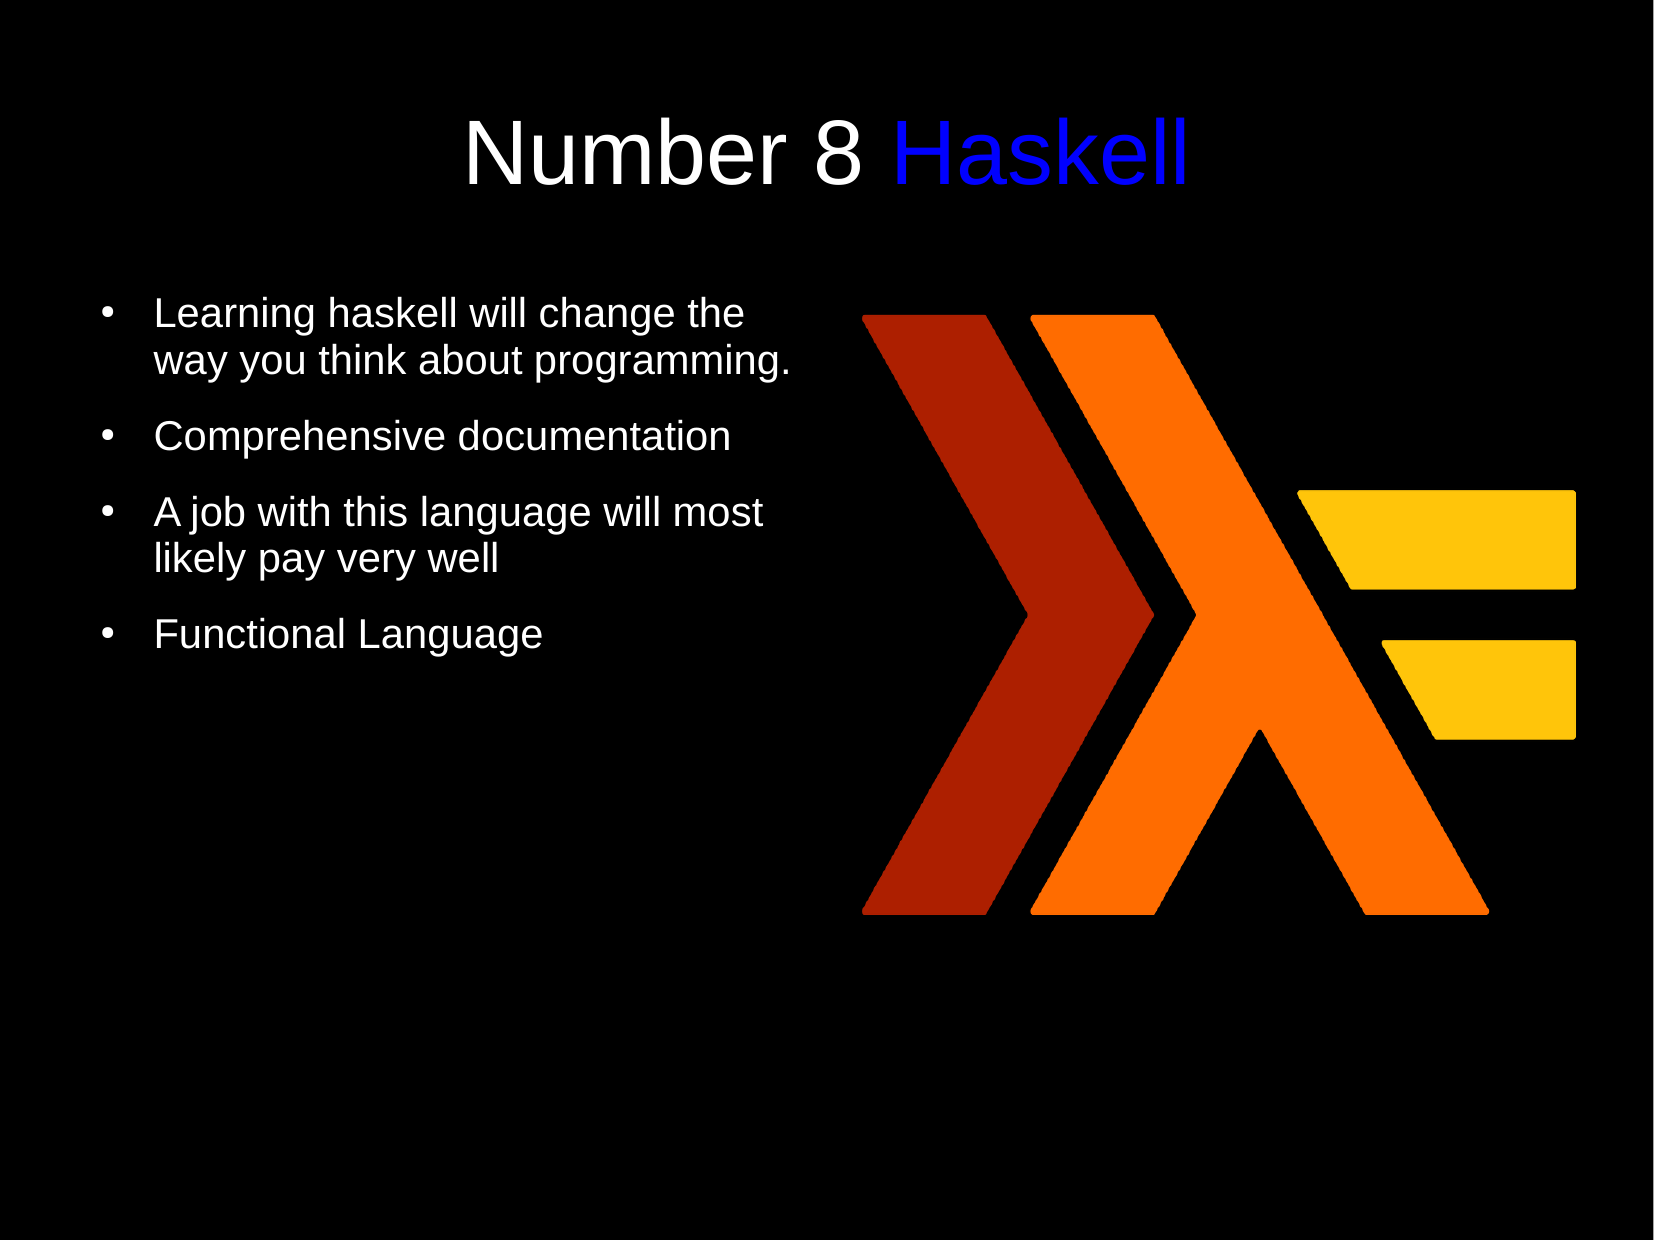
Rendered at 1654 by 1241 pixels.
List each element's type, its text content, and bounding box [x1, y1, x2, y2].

picture [845, 299, 1588, 931]
title Number 8 Haskell [82, 49, 1571, 257]
list Learning haskell will change the way you think about programming. Comprehensive documentation A job with this language will most likely pay very well Functional Language [82, 290, 809, 1010]
